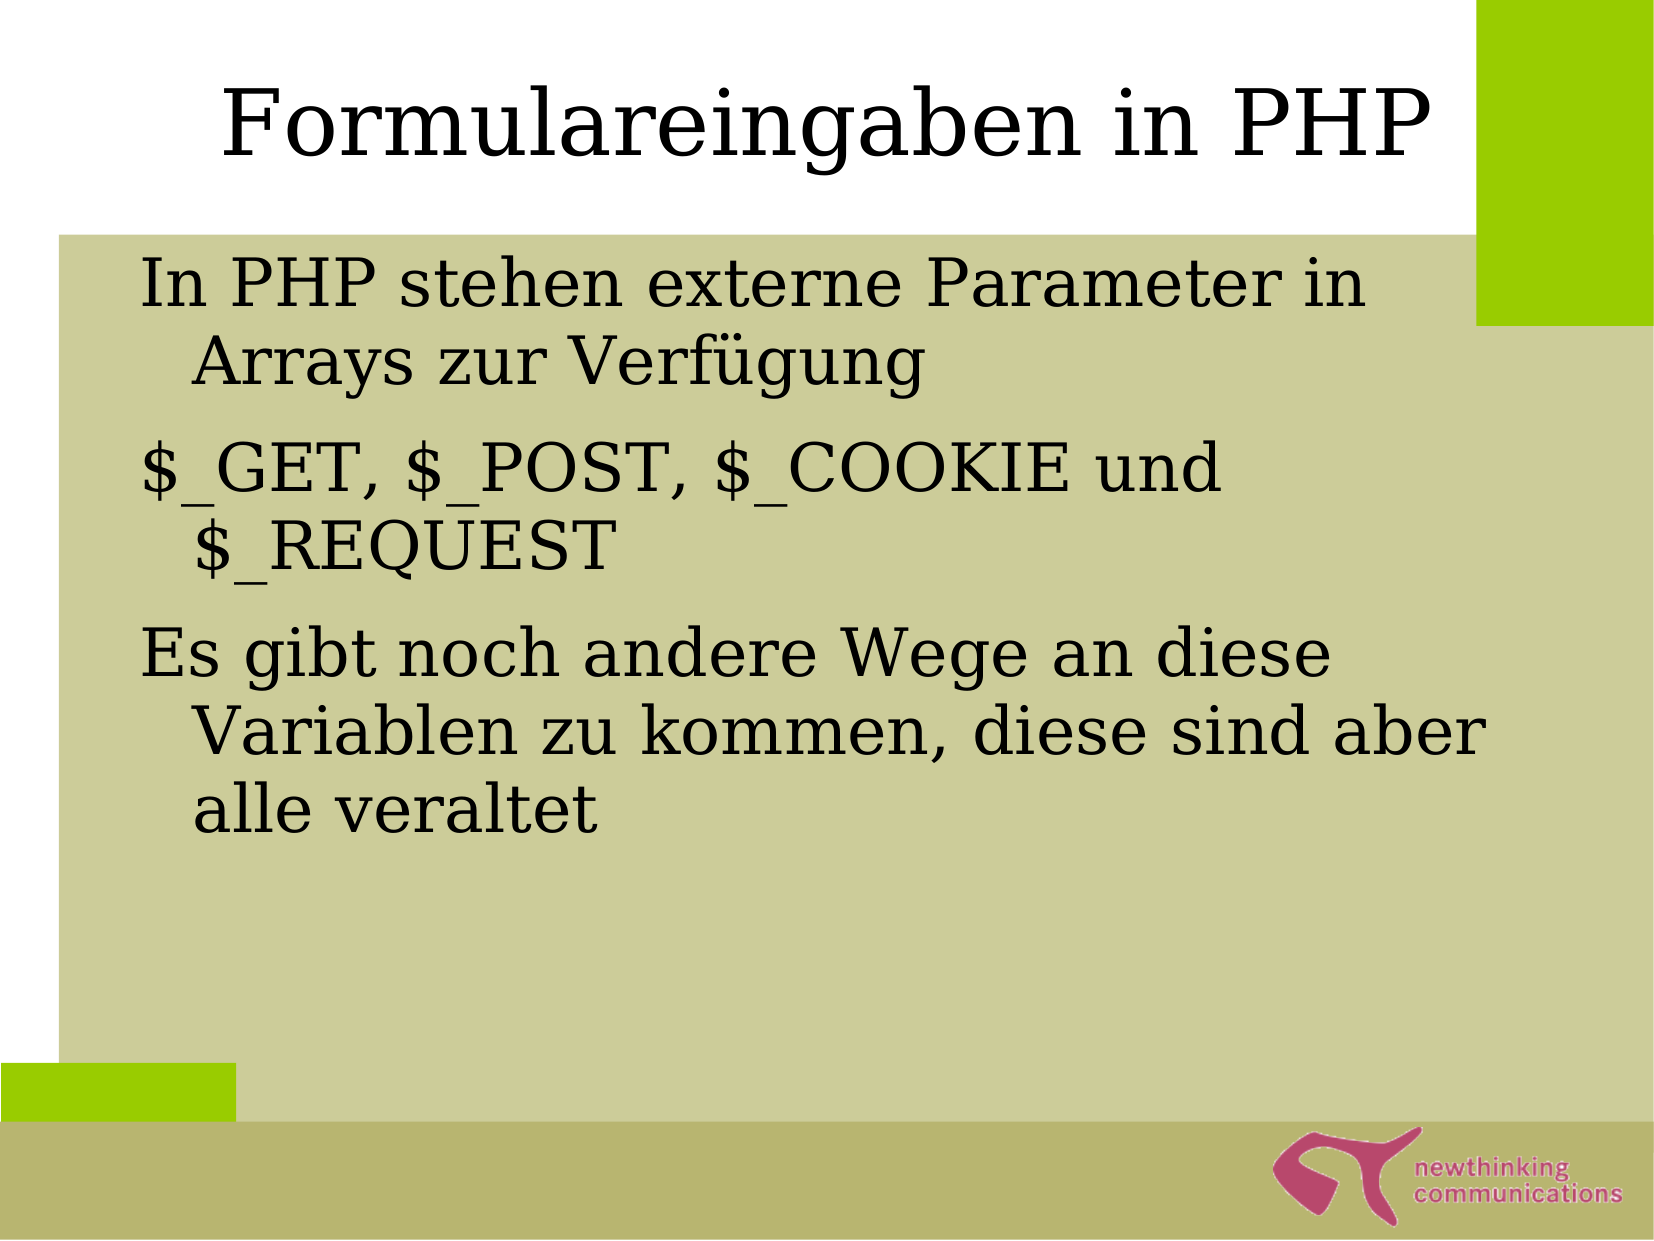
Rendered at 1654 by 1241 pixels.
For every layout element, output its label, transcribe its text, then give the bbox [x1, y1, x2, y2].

list In PHP stehen externe Parameter in Arrays zur Verfügung $_GET, $_POST, $_COOKIE und $_REQUEST Es gibt noch andere Wege an diese Variablen zu kommen, diese sind aber alle veraltet [121, 244, 1534, 1026]
title Formulareingaben in PHP [121, 20, 1534, 228]
picture [1273, 1127, 1641, 1241]
